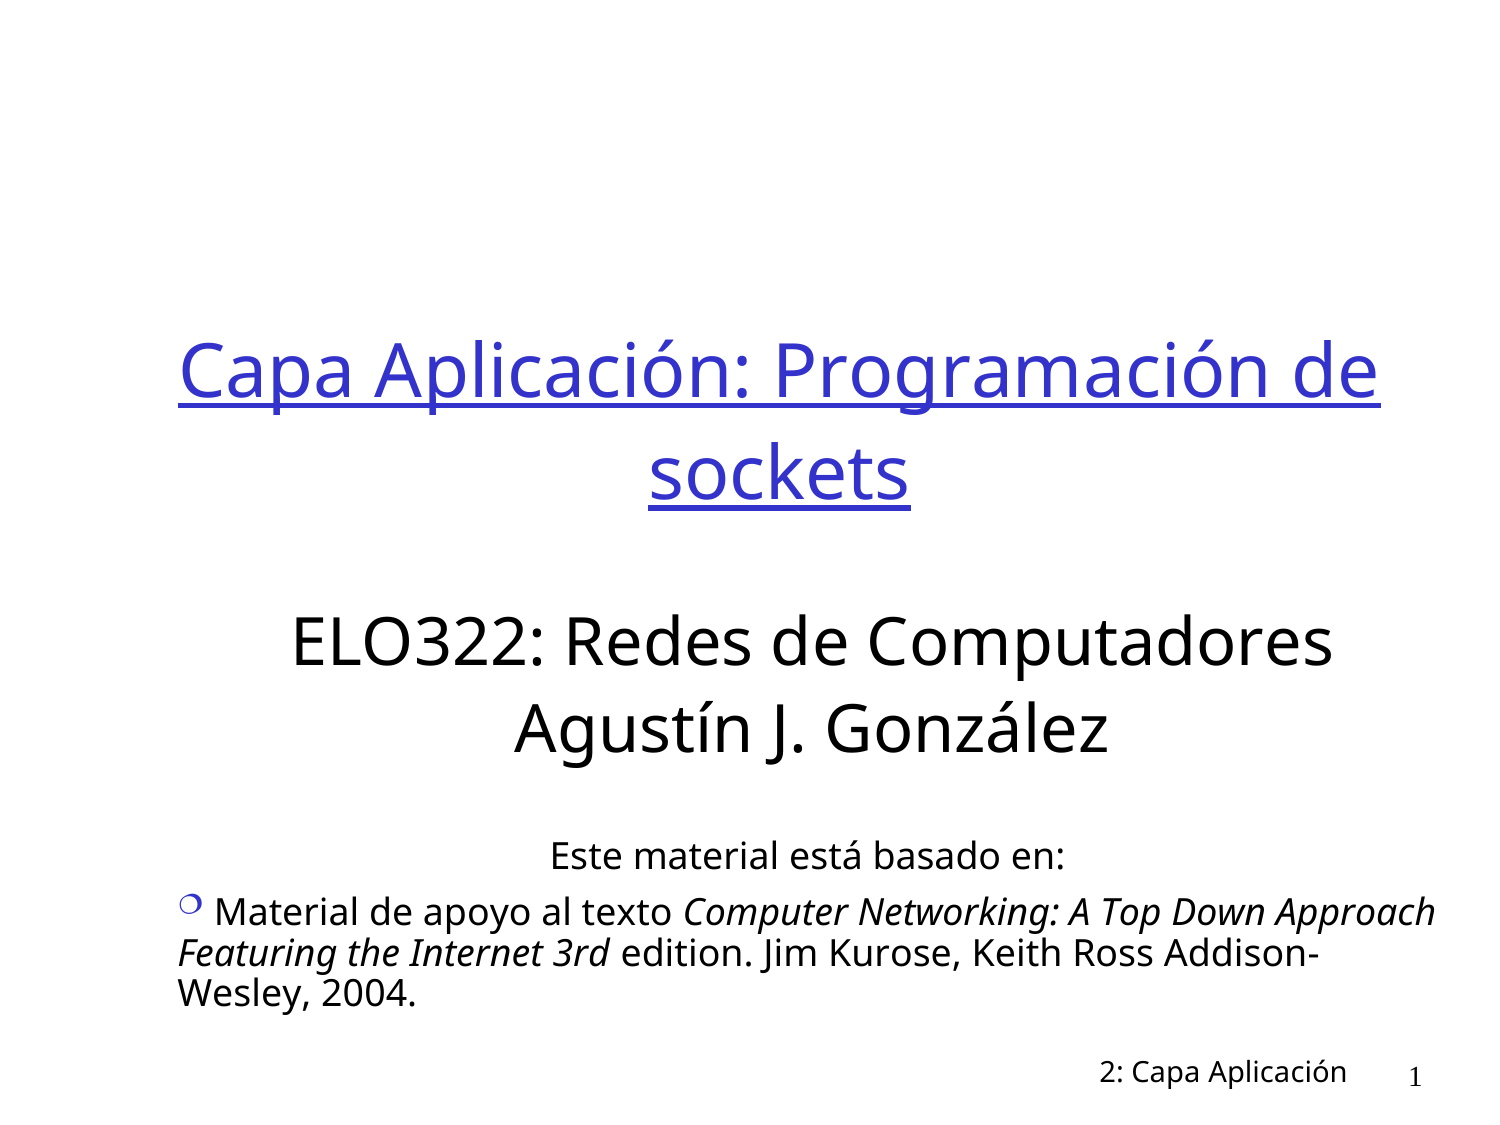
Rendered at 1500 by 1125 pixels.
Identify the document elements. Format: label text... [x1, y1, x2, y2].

title Capa Aplicación: Programación de sockets [92, 321, 1468, 517]
subtitle ELO322: Redes de Computadores Agustín J. González Este material está basado en: Material de apoyo al texto Computer Networking: A Top Down Approach Featuring the Internet 3rd edition. Jim Kurose, Keith Ross Addison-Wesley, 2004. [87, 600, 1463, 1066]
